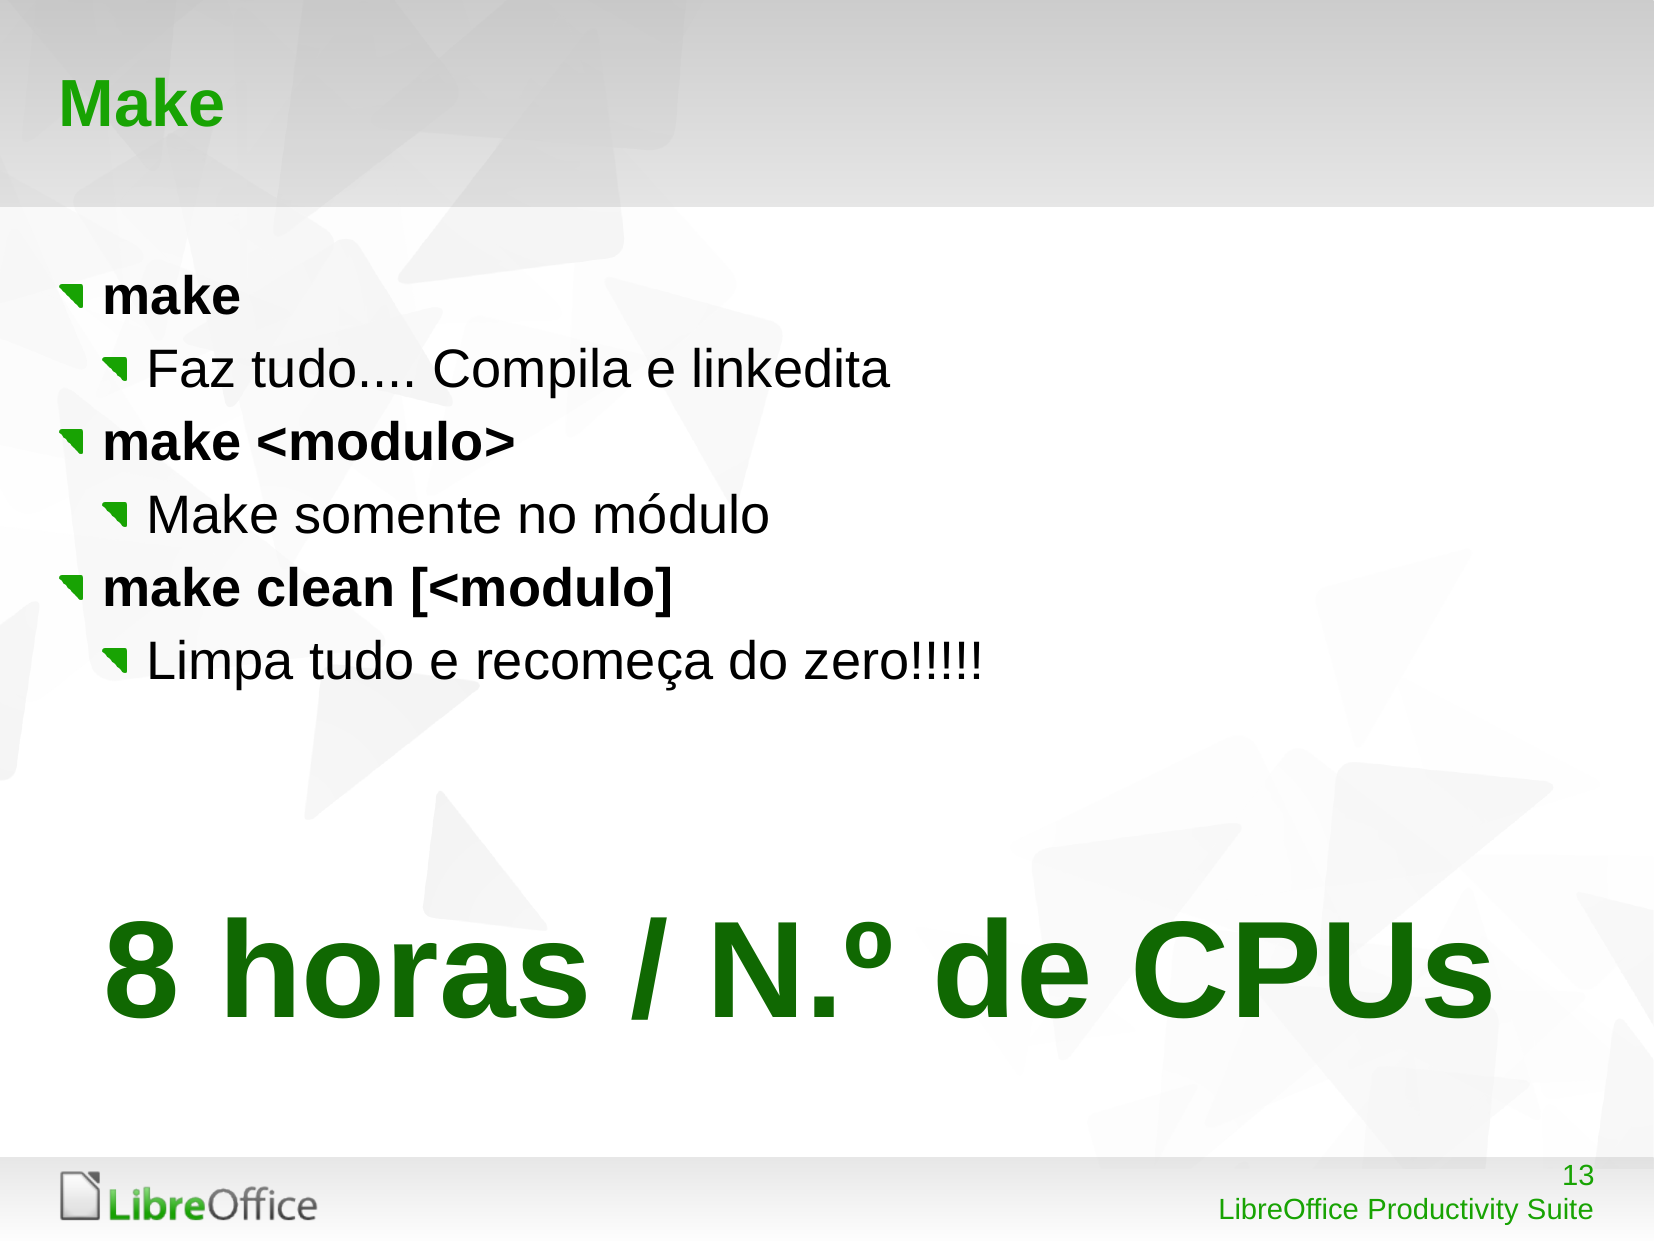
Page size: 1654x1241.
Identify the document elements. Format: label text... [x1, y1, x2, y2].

title Make [59, 29, 1595, 178]
text_box 8 horas / N.º de CPUs [88, 885, 1565, 1055]
picture [915, 548, 1654, 1169]
picture [41, 1152, 337, 1240]
list make Faz tudo.... Compila e linkedita make <modulo> Make somente no módulo make clean [<modulo] Limpa tudo e recomeça do zero!!!!! [59, 265, 1595, 986]
picture [0, 0, 783, 931]
